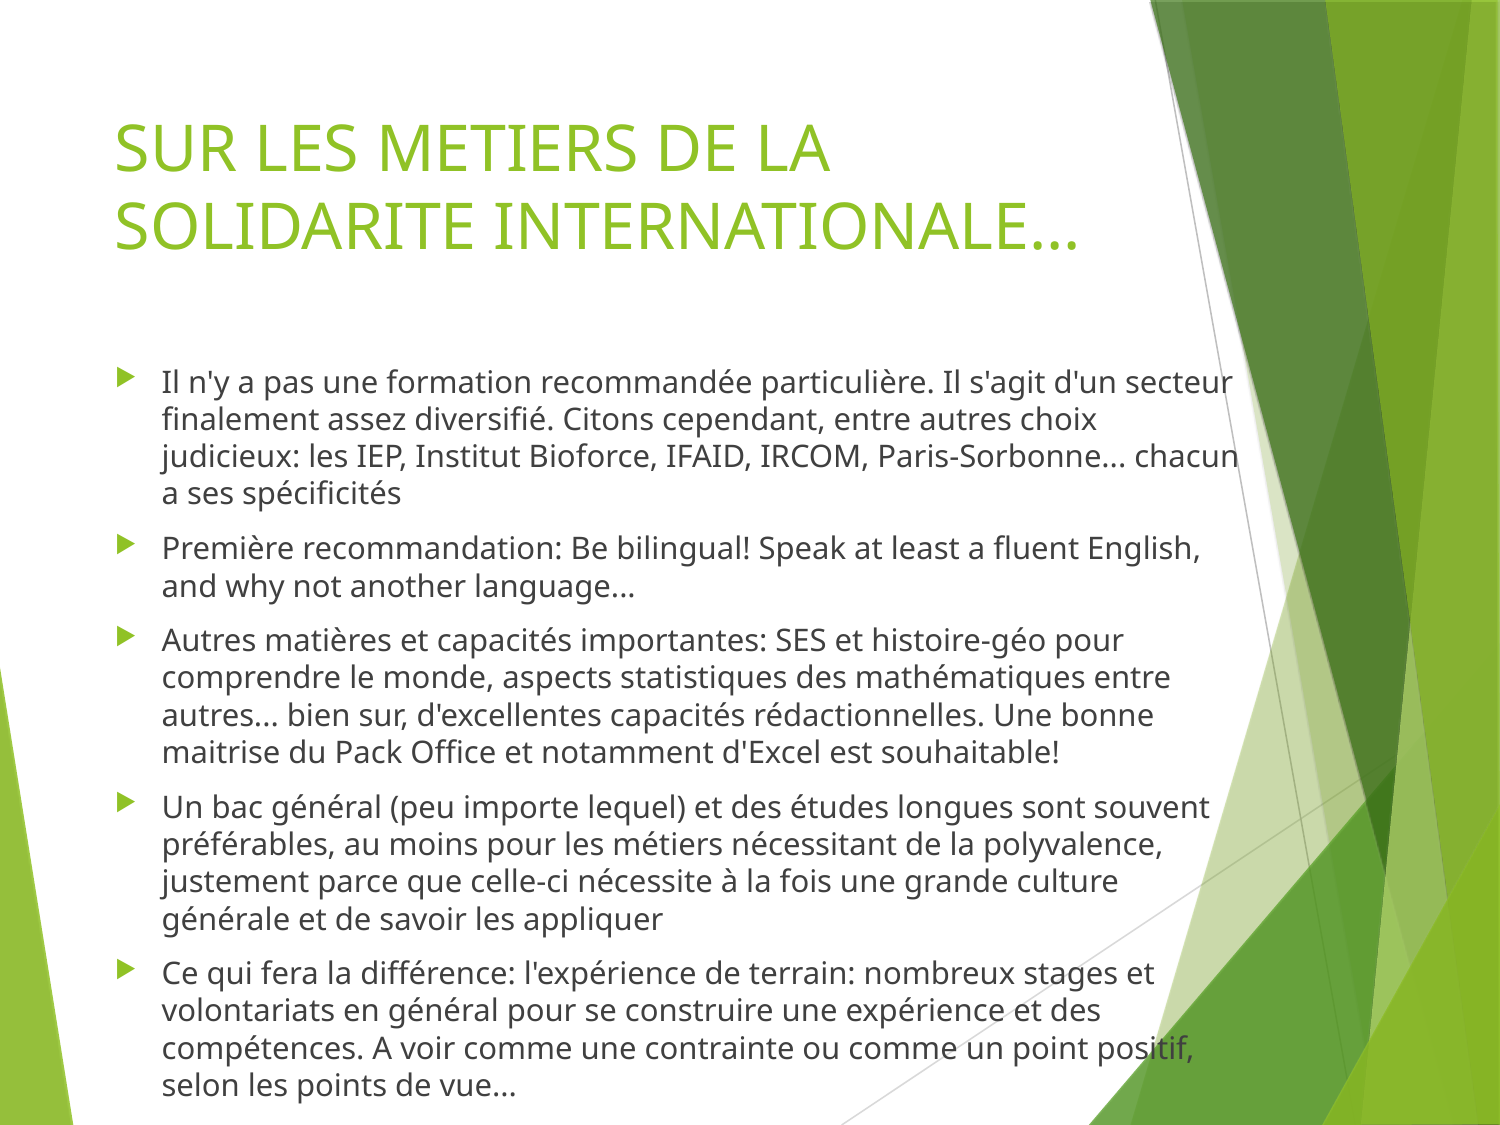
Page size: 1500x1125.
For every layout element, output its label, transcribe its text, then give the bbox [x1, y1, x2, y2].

list Il n'y a pas une formation recommandée particulière. Il s'agit d'un secteur finalement assez diversifié. Citons cependant, entre autres choix judicieux: les IEP, Institut Bioforce, IFAID, IRCOM, Paris-Sorbonne... chacun a ses spécificités Première recommandation: Be bilingual! Speak at least a fluent English, and why not another language... Autres matières et capacités importantes: SES et histoire-géo pour comprendre le monde, aspects statistiques des mathématiques entre autres... bien sur, d'excellentes capacités rédactionnelles. Une bonne maitrise du Pack Office et notamment d'Excel est souhaitable! Un bac général (peu importe lequel) et des études longues sont souvent préférables, au moins pour les métiers nécessitant de la polyvalence, justement parce que celle-ci nécessite à la fois une grande culture générale et de savoir les appliquer Ce qui fera la différence: l'expérience de terrain: nombreux stages et volontariats en général pour se construire une expérience et des compétences. A voir comme une contrainte ou comme un point positif, selon les points de vue... [99, 354, 1258, 1118]
title SUR LES METIERS DE LA SOLIDARITE INTERNATIONALE... [99, 99, 1142, 317]
